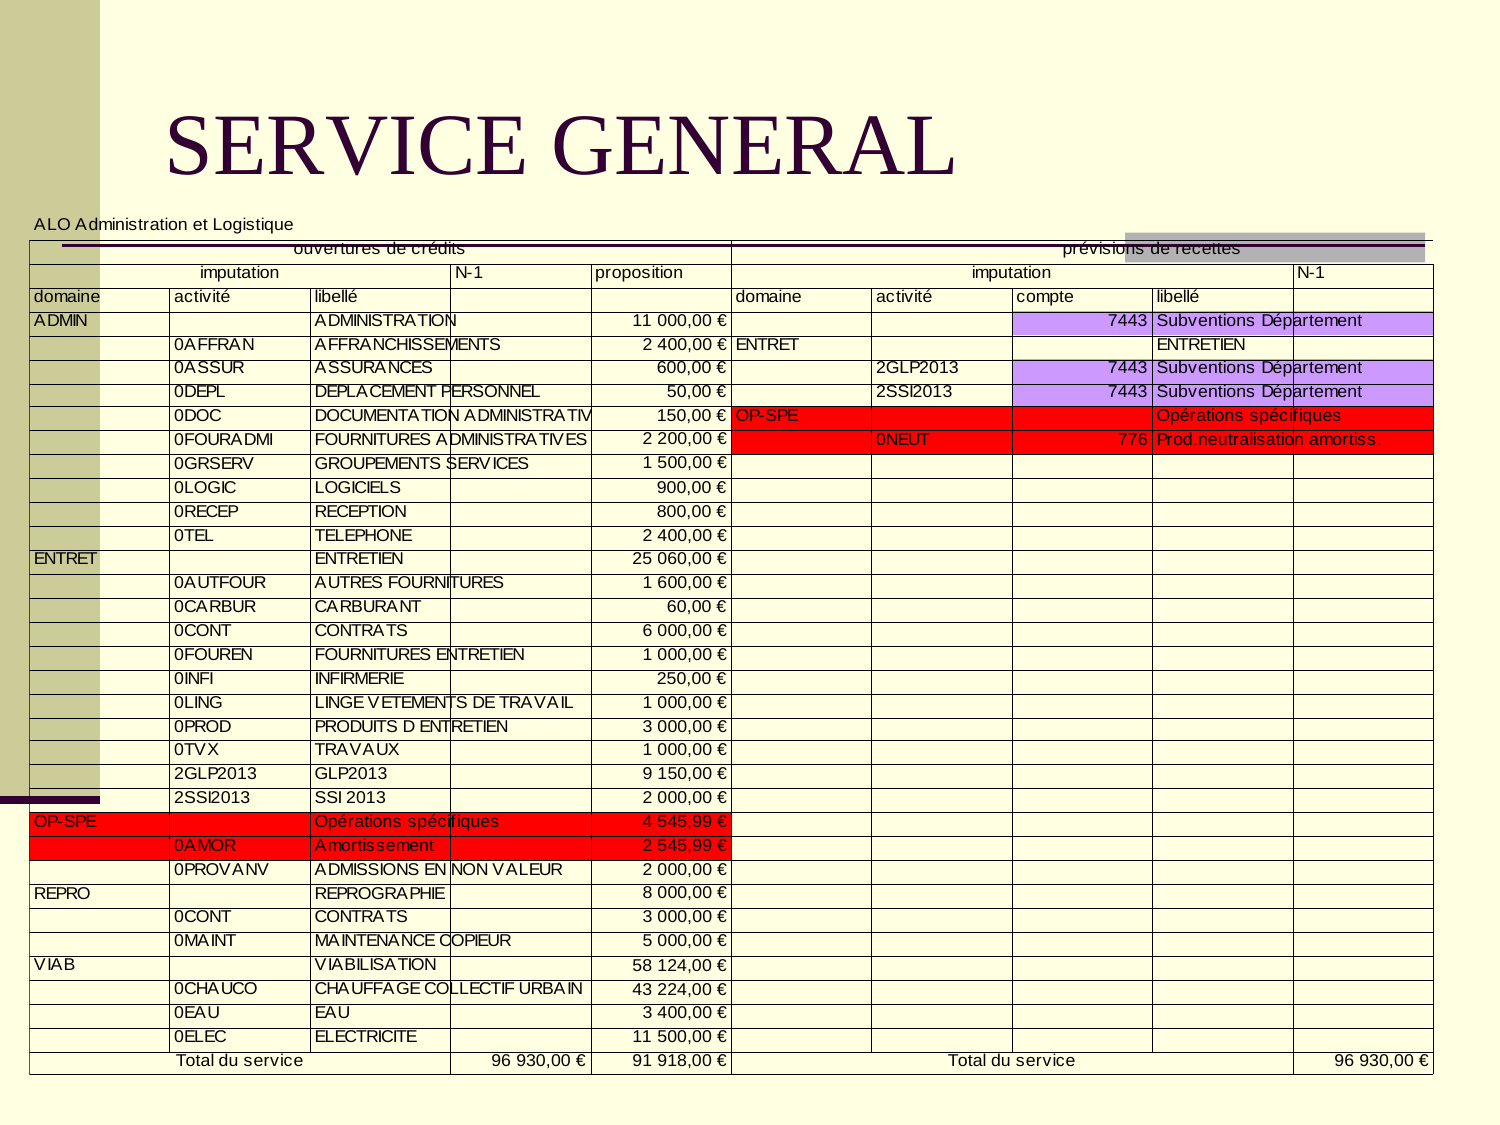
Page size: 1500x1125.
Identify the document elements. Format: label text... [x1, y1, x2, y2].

title SERVICE GENERAL [150, 45, 1426, 215]
chart [29, 215, 1436, 1080]
